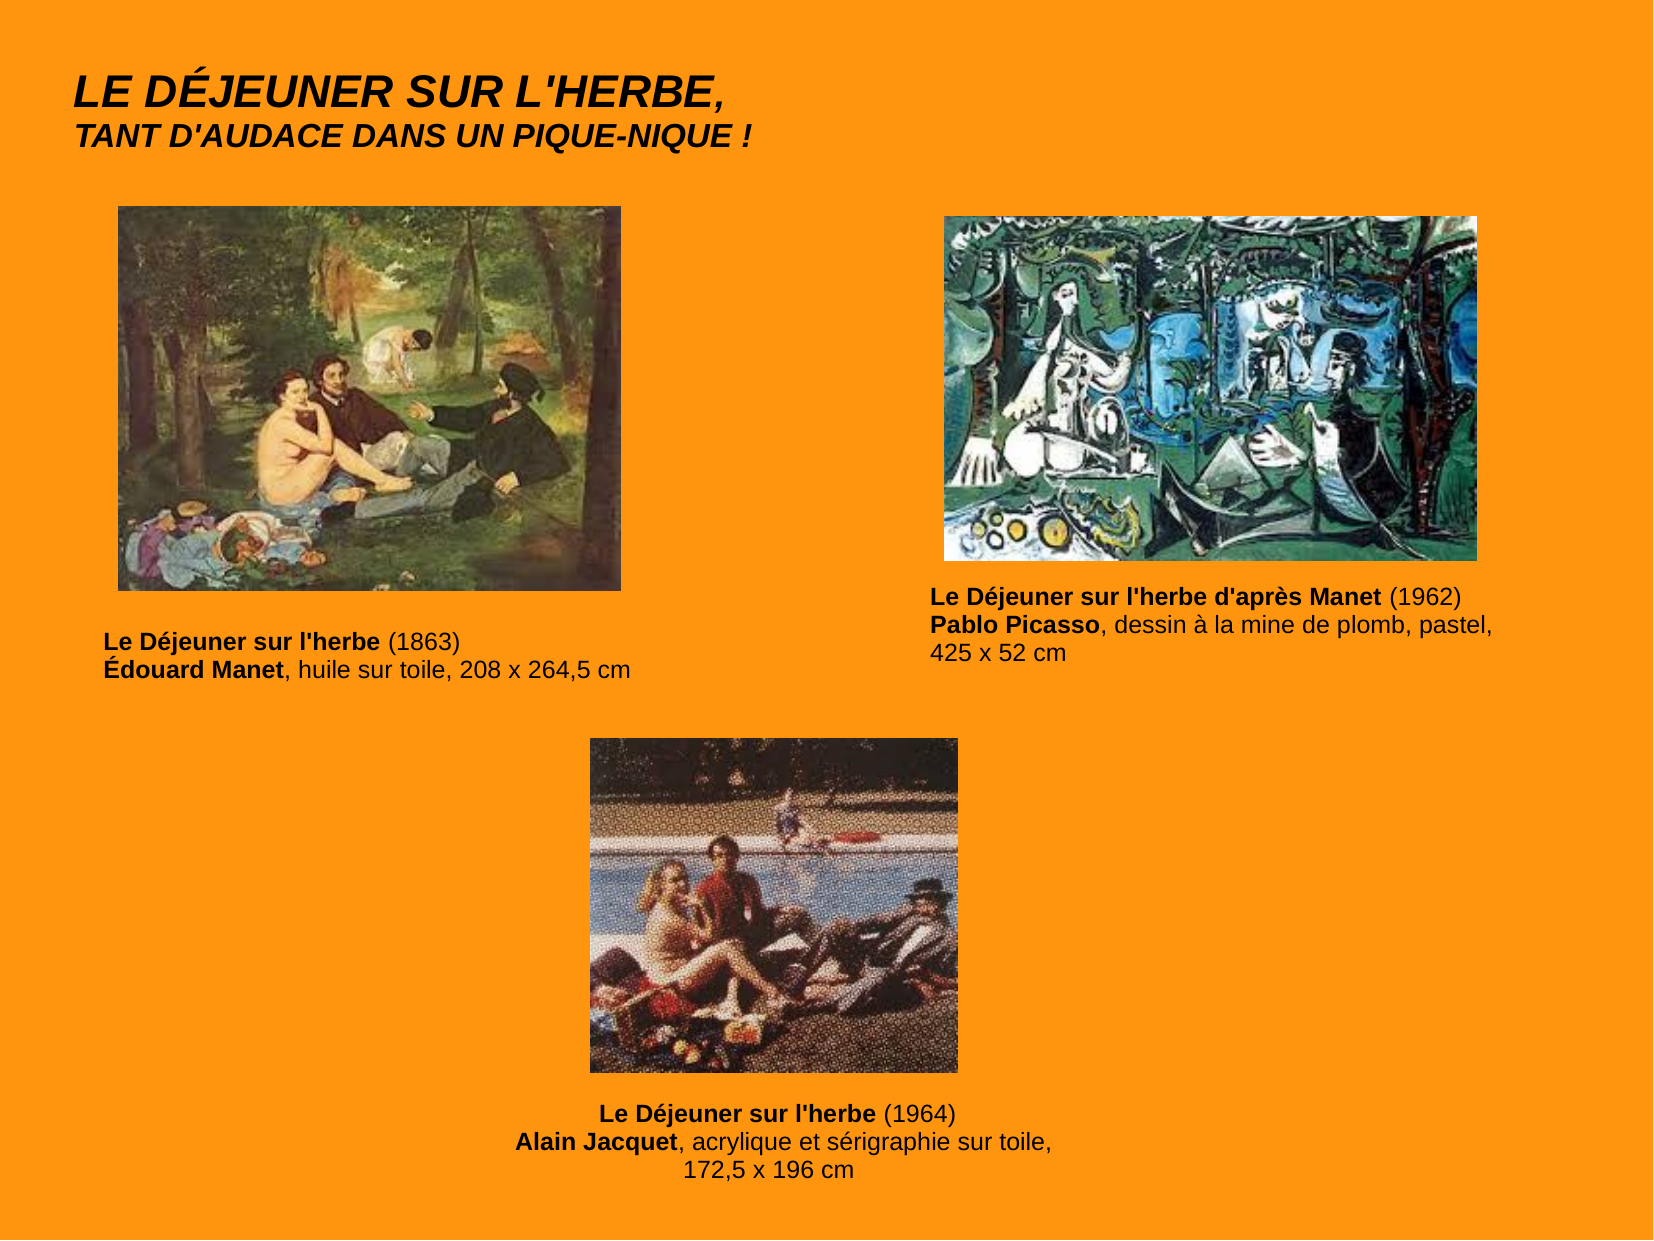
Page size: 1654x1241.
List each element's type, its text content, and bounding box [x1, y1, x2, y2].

picture [118, 206, 621, 591]
text_box Le Déjeuner sur l'herbe (1964) Alain Jacquet, acrylique et sérigraphie sur toile, 172,5 x 196 cm [472, 1092, 1123, 1211]
text_box Le Déjeuner sur l'herbe d'après Manet (1962) Pablo Picasso, dessin à la mine de plomb, pastel, 425 x 52 cm [915, 575, 1536, 709]
text_box LE DÉJEUNER SUR L'HERBE, TANT D'AUDACE DANS UN PIQUE-NIQUE ! [59, 59, 827, 222]
text_box Le Déjeuner sur l'herbe (1863) Édouard Manet, huile sur toile, 208 x 264,5 cm [88, 620, 650, 709]
picture [944, 216, 1477, 562]
picture [590, 738, 958, 1073]
